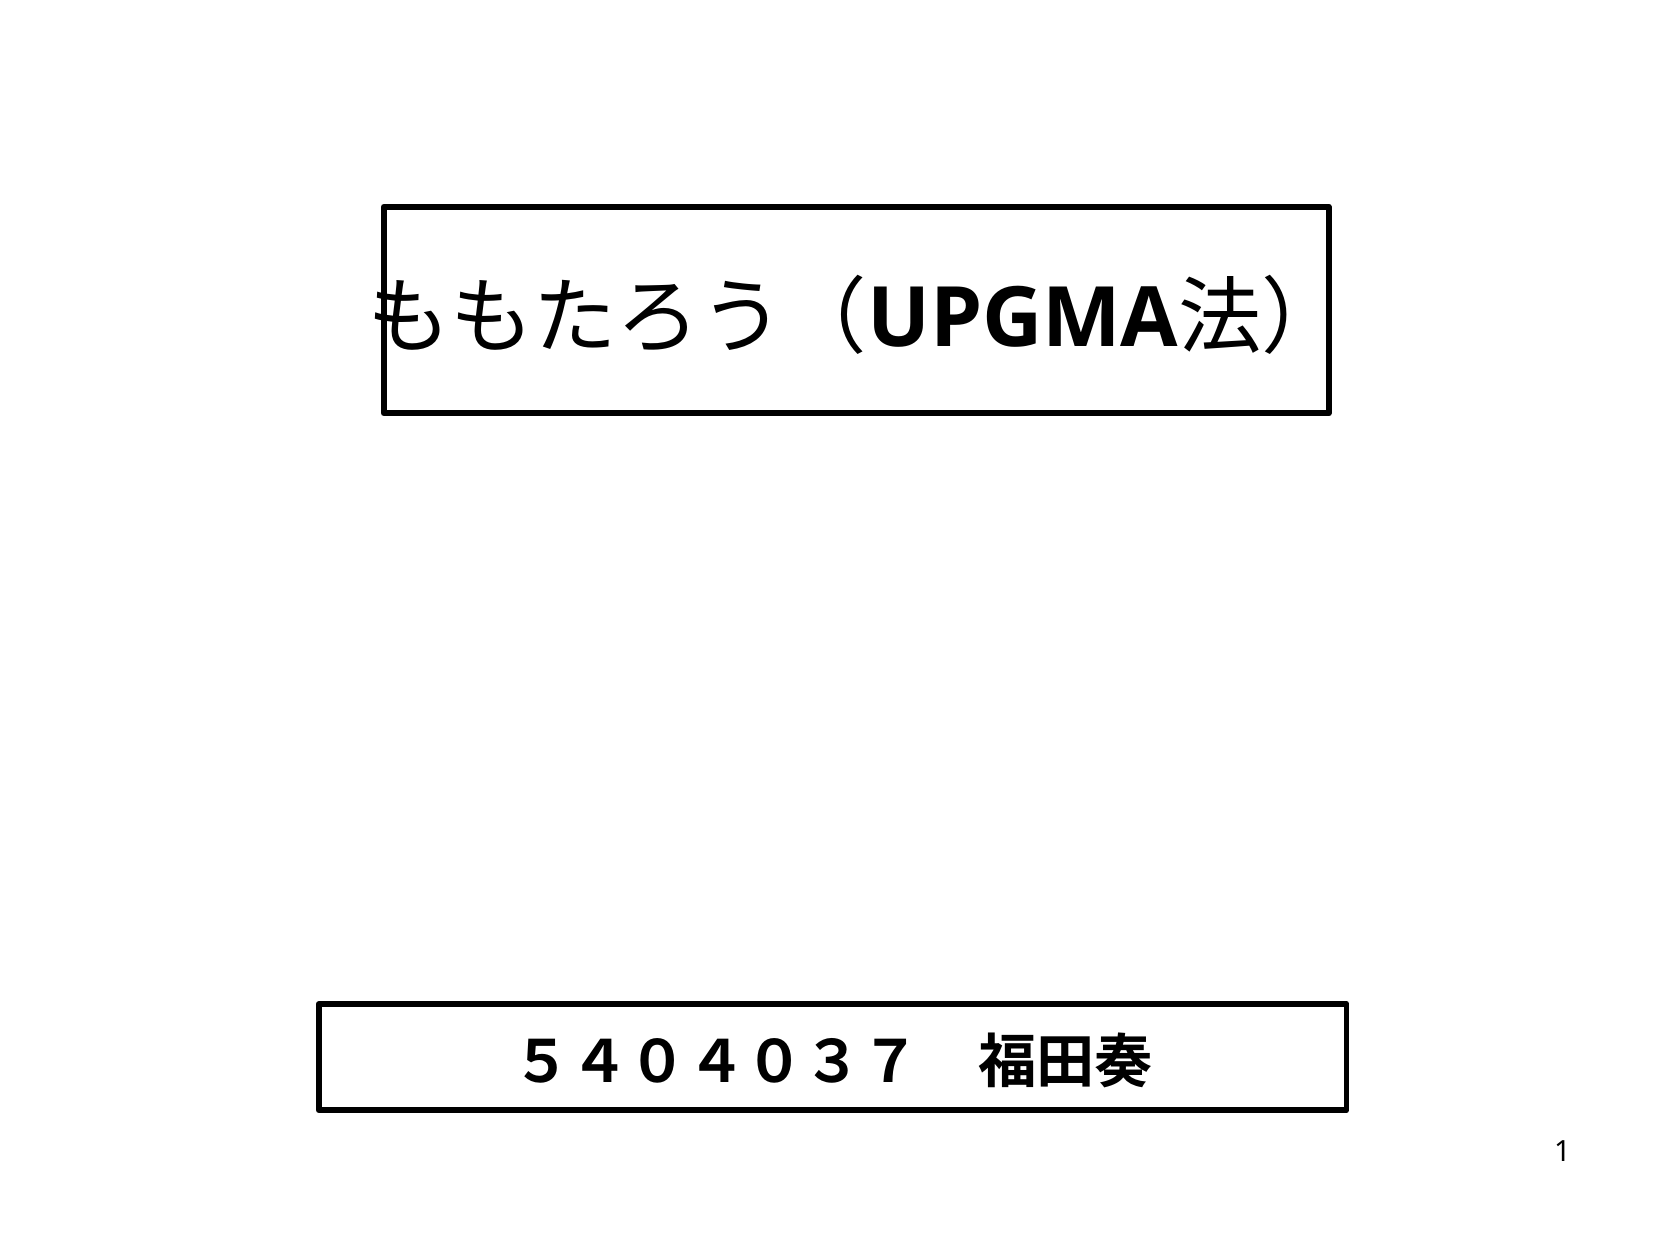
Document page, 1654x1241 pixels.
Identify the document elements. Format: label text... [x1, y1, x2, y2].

text_box ５４０４０３７ 福田奏 [318, 1003, 1347, 1111]
text_box ももたろう（UPGMA法） [383, 206, 1329, 414]
